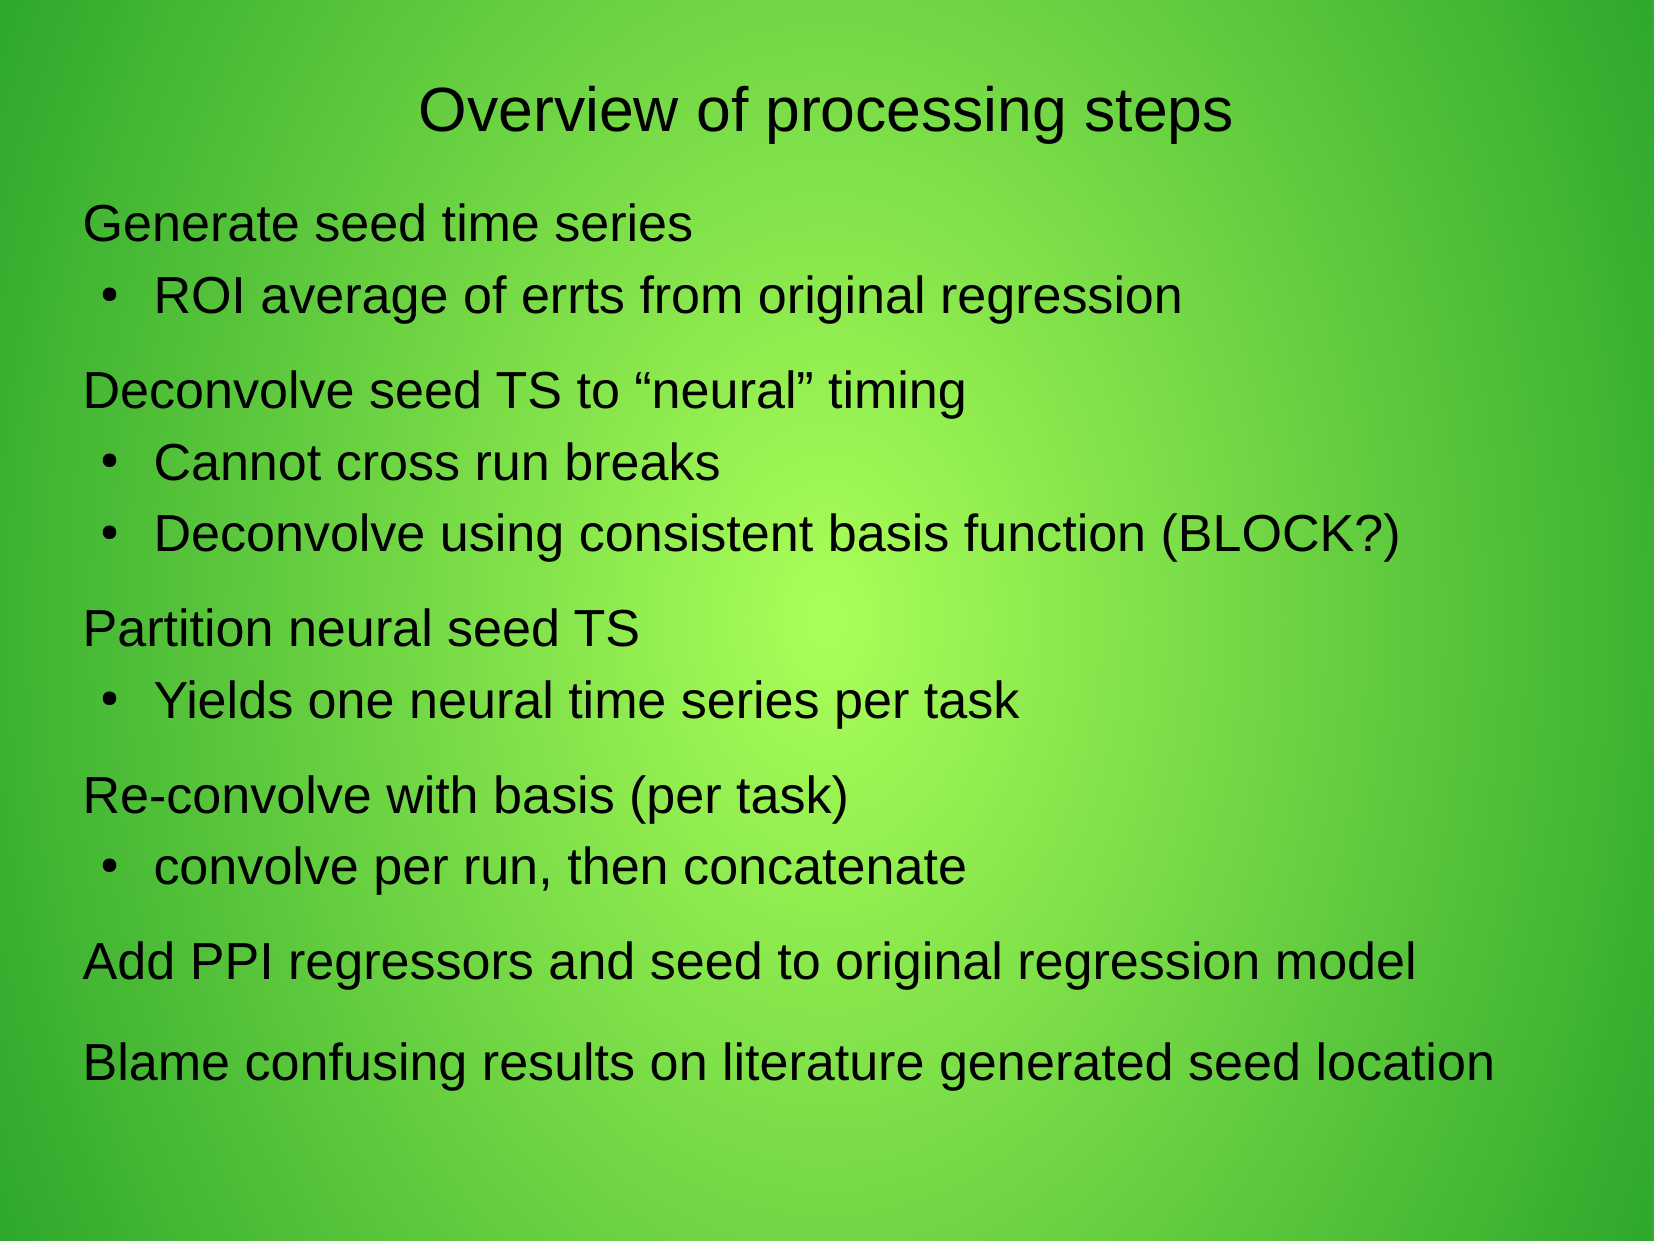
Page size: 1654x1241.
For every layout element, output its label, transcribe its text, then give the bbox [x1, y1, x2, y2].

list Overview of processing steps Generate seed time series ROI average of errts from original regression Deconvolve seed TS to “neural” timing Cannot cross run breaks Deconvolve using consistent basis function (BLOCK?) Partition neural seed TS Yields one neural time series per task Re-convolve with basis (per task) convolve per run, then concatenate Add PPI regressors and seed to original regression model Blame confusing results on literature generated seed location [82, 75, 1571, 1186]
